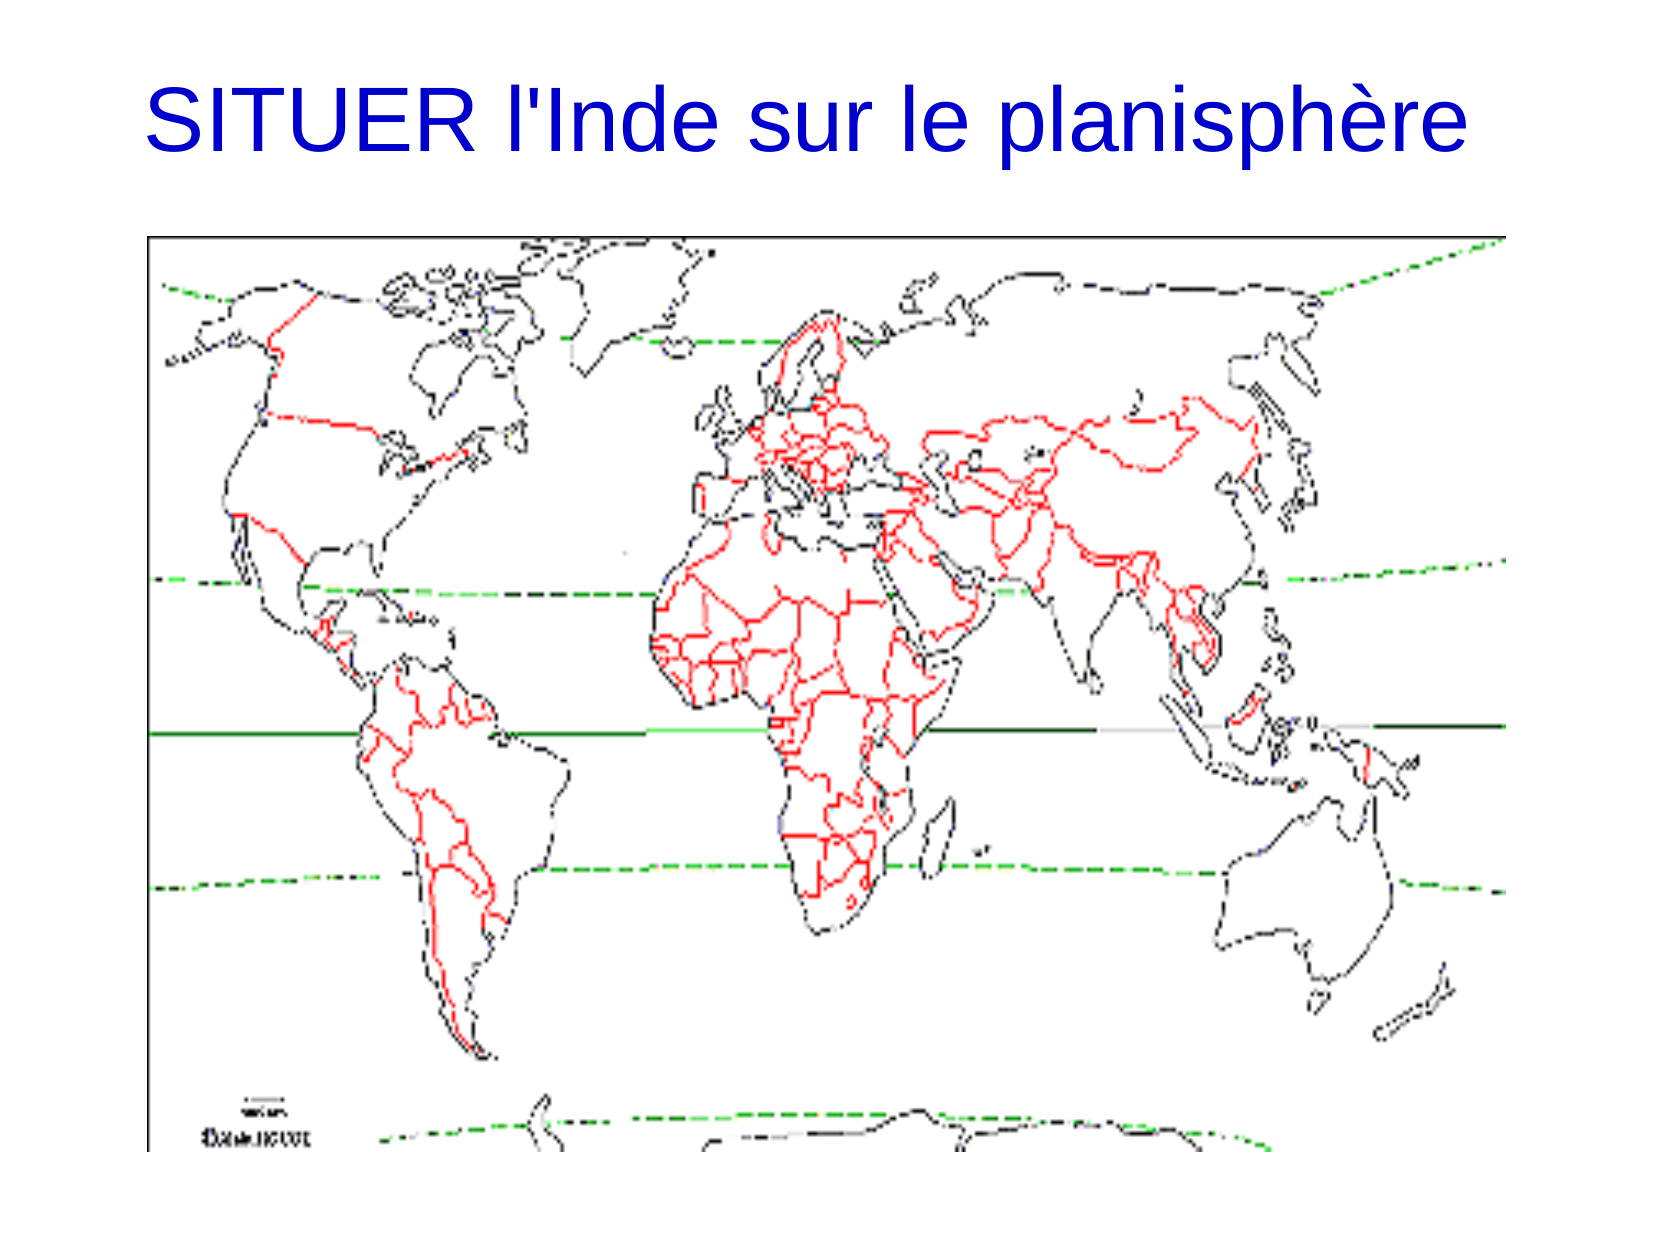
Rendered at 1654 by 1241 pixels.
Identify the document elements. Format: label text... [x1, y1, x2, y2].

picture [147, 274, 1506, 1152]
title SITUER l'Inde sur le planisphère [76, 68, 1565, 274]
